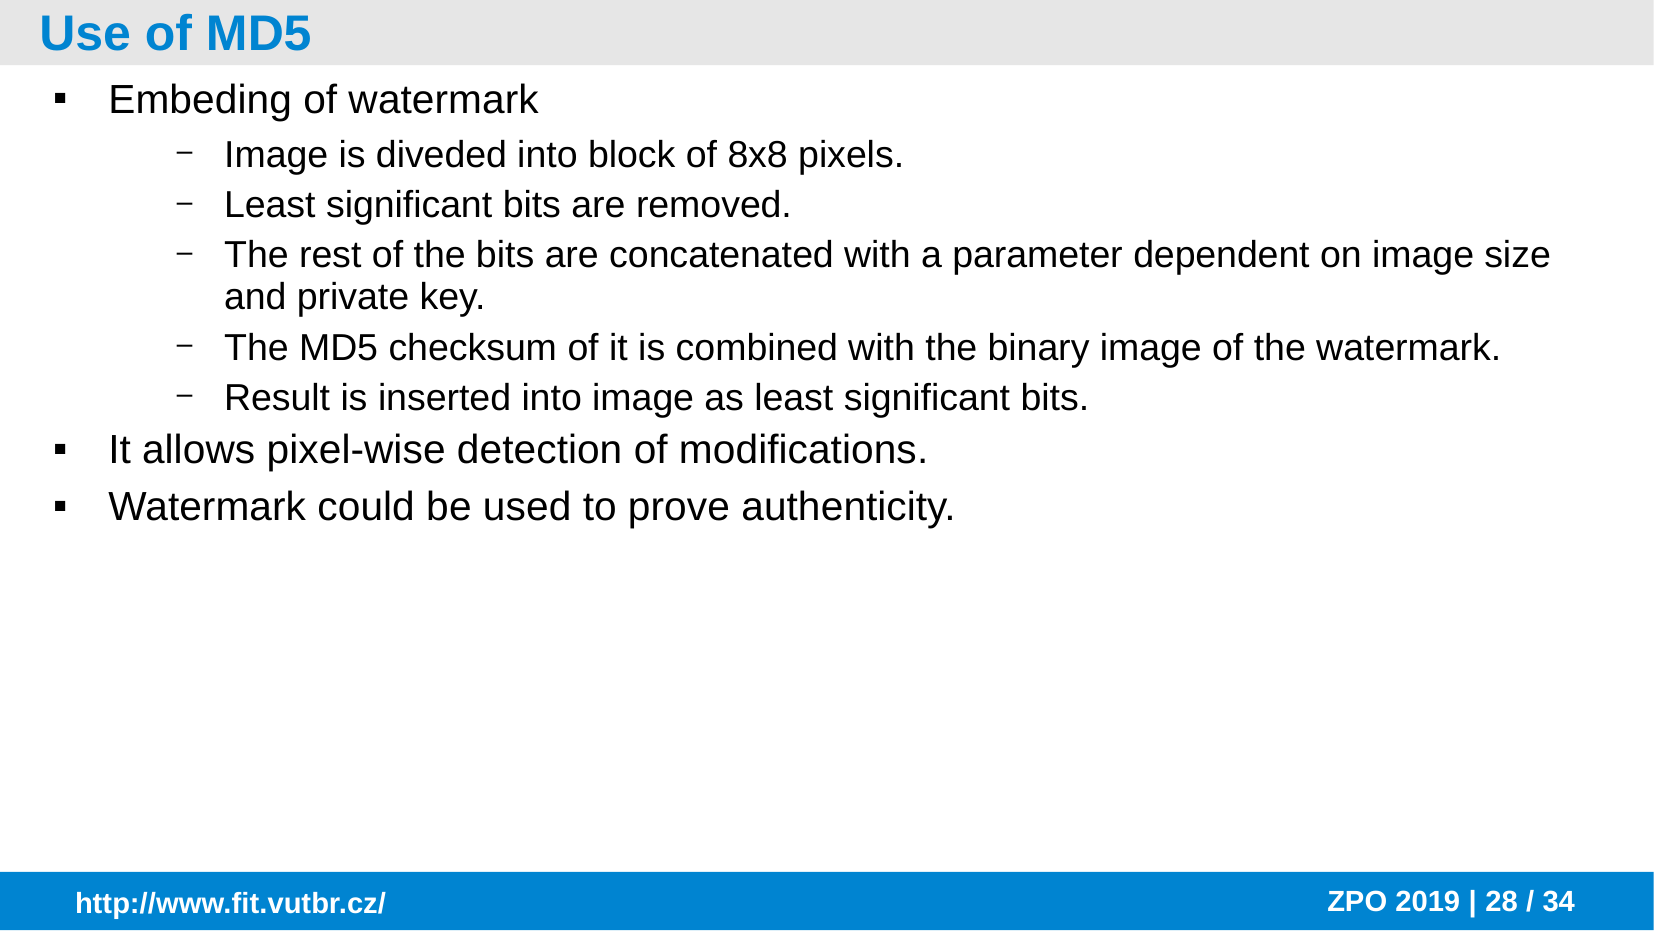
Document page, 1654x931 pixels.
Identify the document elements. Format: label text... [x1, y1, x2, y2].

title Use of MD5 [39, 4, 1615, 61]
list Embeding of watermark Image is diveded into block of 8x8 pixels. Least significant bits are removed. The rest of the bits are concatenated with a parameter dependent on image size and private key. The MD5 checksum of it is combined with the binary image of the watermark. Result is inserted into image as least significant bits. It allows pixel-wise detection of modifications. Watermark could be used to prove authenticity. [37, 76, 1613, 844]
